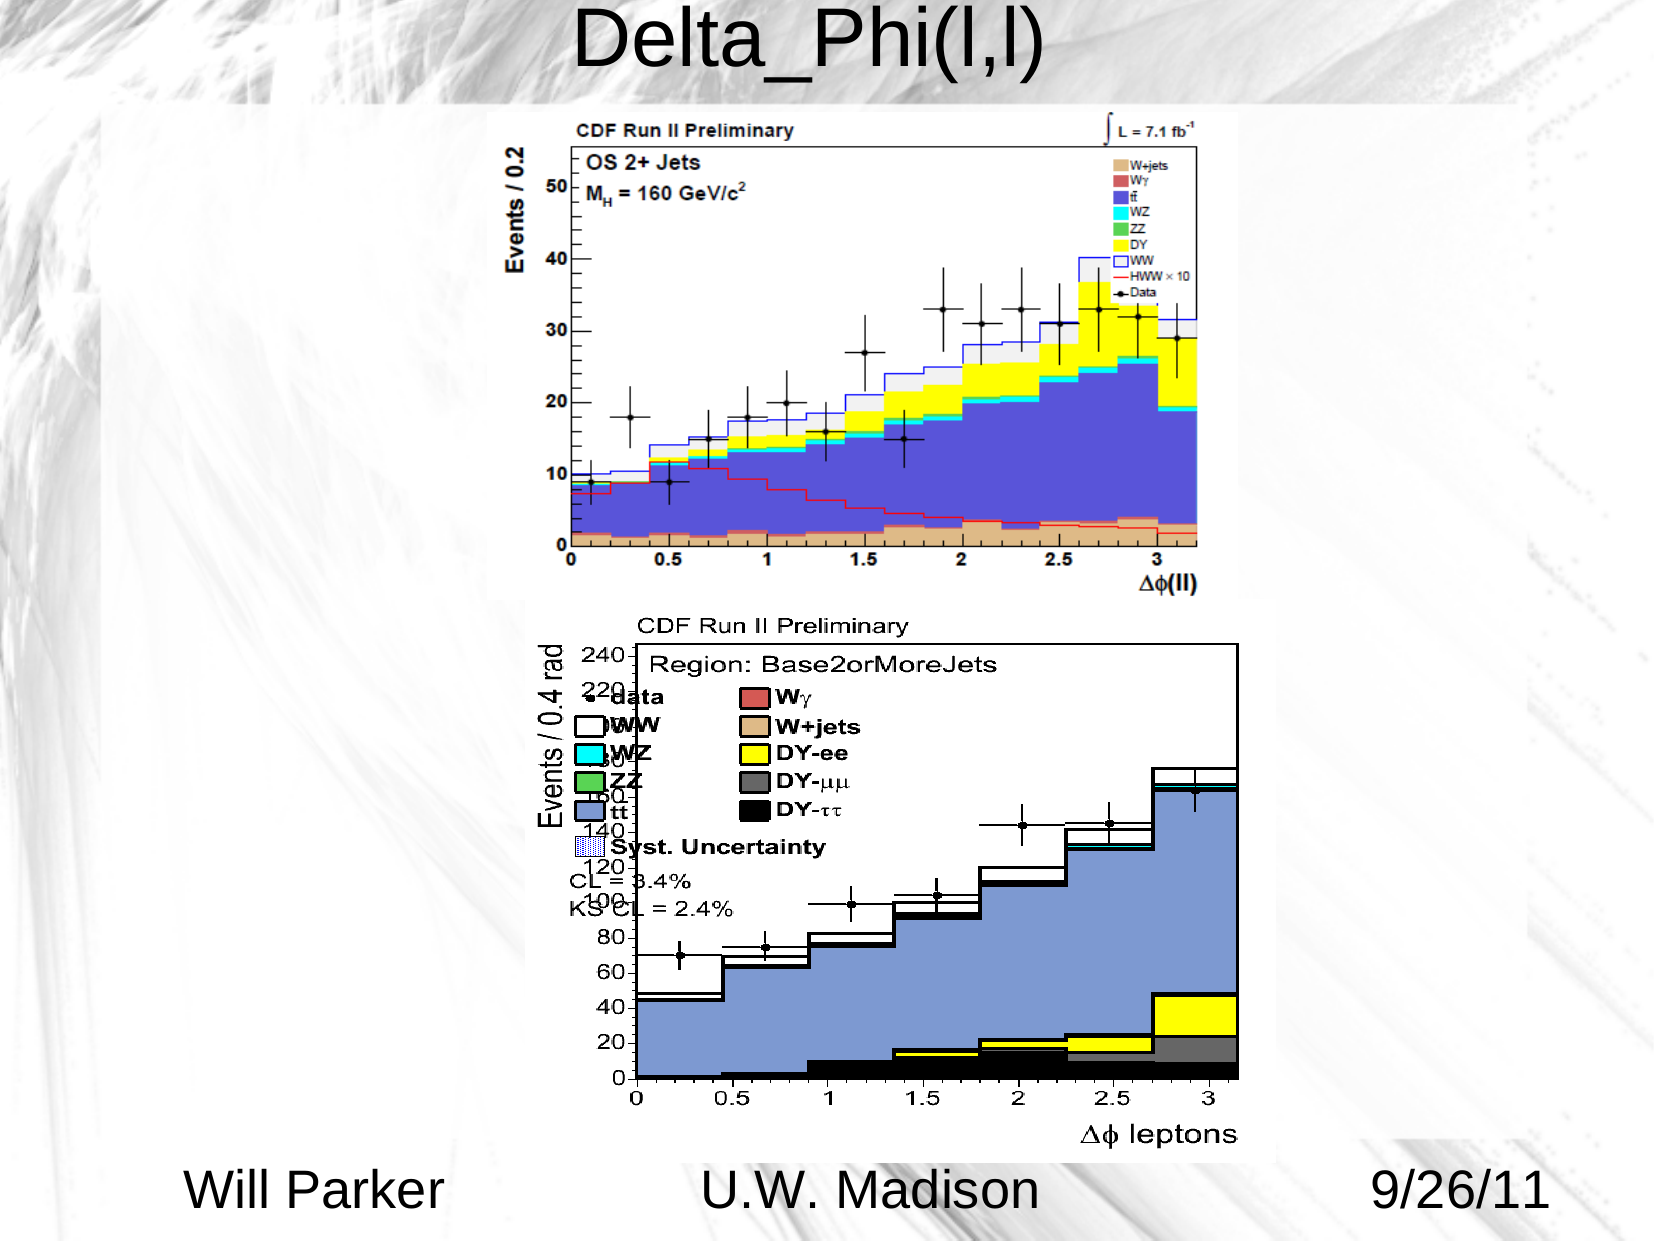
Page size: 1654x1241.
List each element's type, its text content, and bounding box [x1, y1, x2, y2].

list Will Parker U.W. Madison 9/26/11 [112, 1159, 1566, 1241]
picture [0, 112, 1654, 1241]
title Delta_Phi(l,l) [0, 0, 1654, 113]
